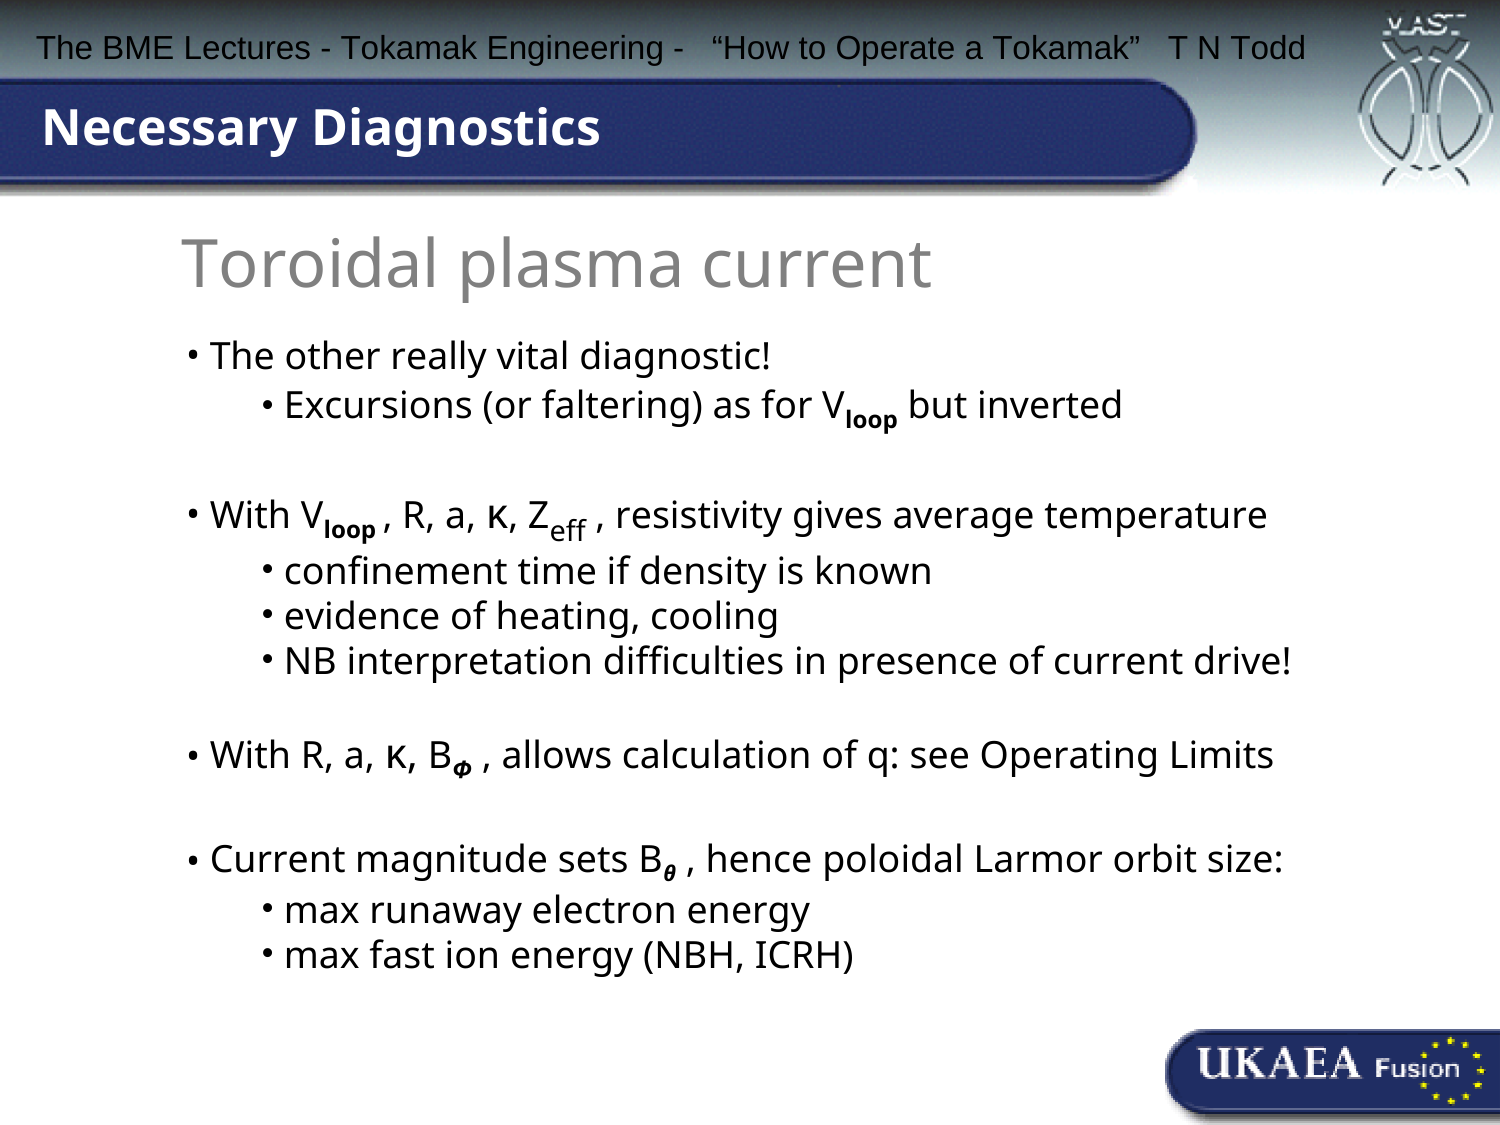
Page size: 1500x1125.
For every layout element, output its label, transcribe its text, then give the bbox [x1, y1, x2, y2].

picture [1165, 1029, 1500, 1125]
picture [0, 0, 1500, 202]
text_box The other really vital diagnostic! Excursions (or faltering) as for Vloop but inverted With Vloop , R, a, κ, Zeff , resistivity gives average temperature confinement time if density is known evidence of heating, cooling NB interpretation difficulties in presence of current drive! With R, a, κ, BΦ , allows calculation of q: see Operating Limits Current magnitude sets Bθ , hence poloidal Larmor orbit size: max runaway electron energy max fast ion energy (NBH, ICRH) [171, 323, 1382, 984]
text_box The BME Lectures - Tokamak Engineering - “How to Operate a Tokamak” T N Todd [0, 18, 1323, 60]
text_box Toroidal plasma current [167, 212, 949, 309]
text_box Necessary Diagnostics [26, 88, 617, 164]
